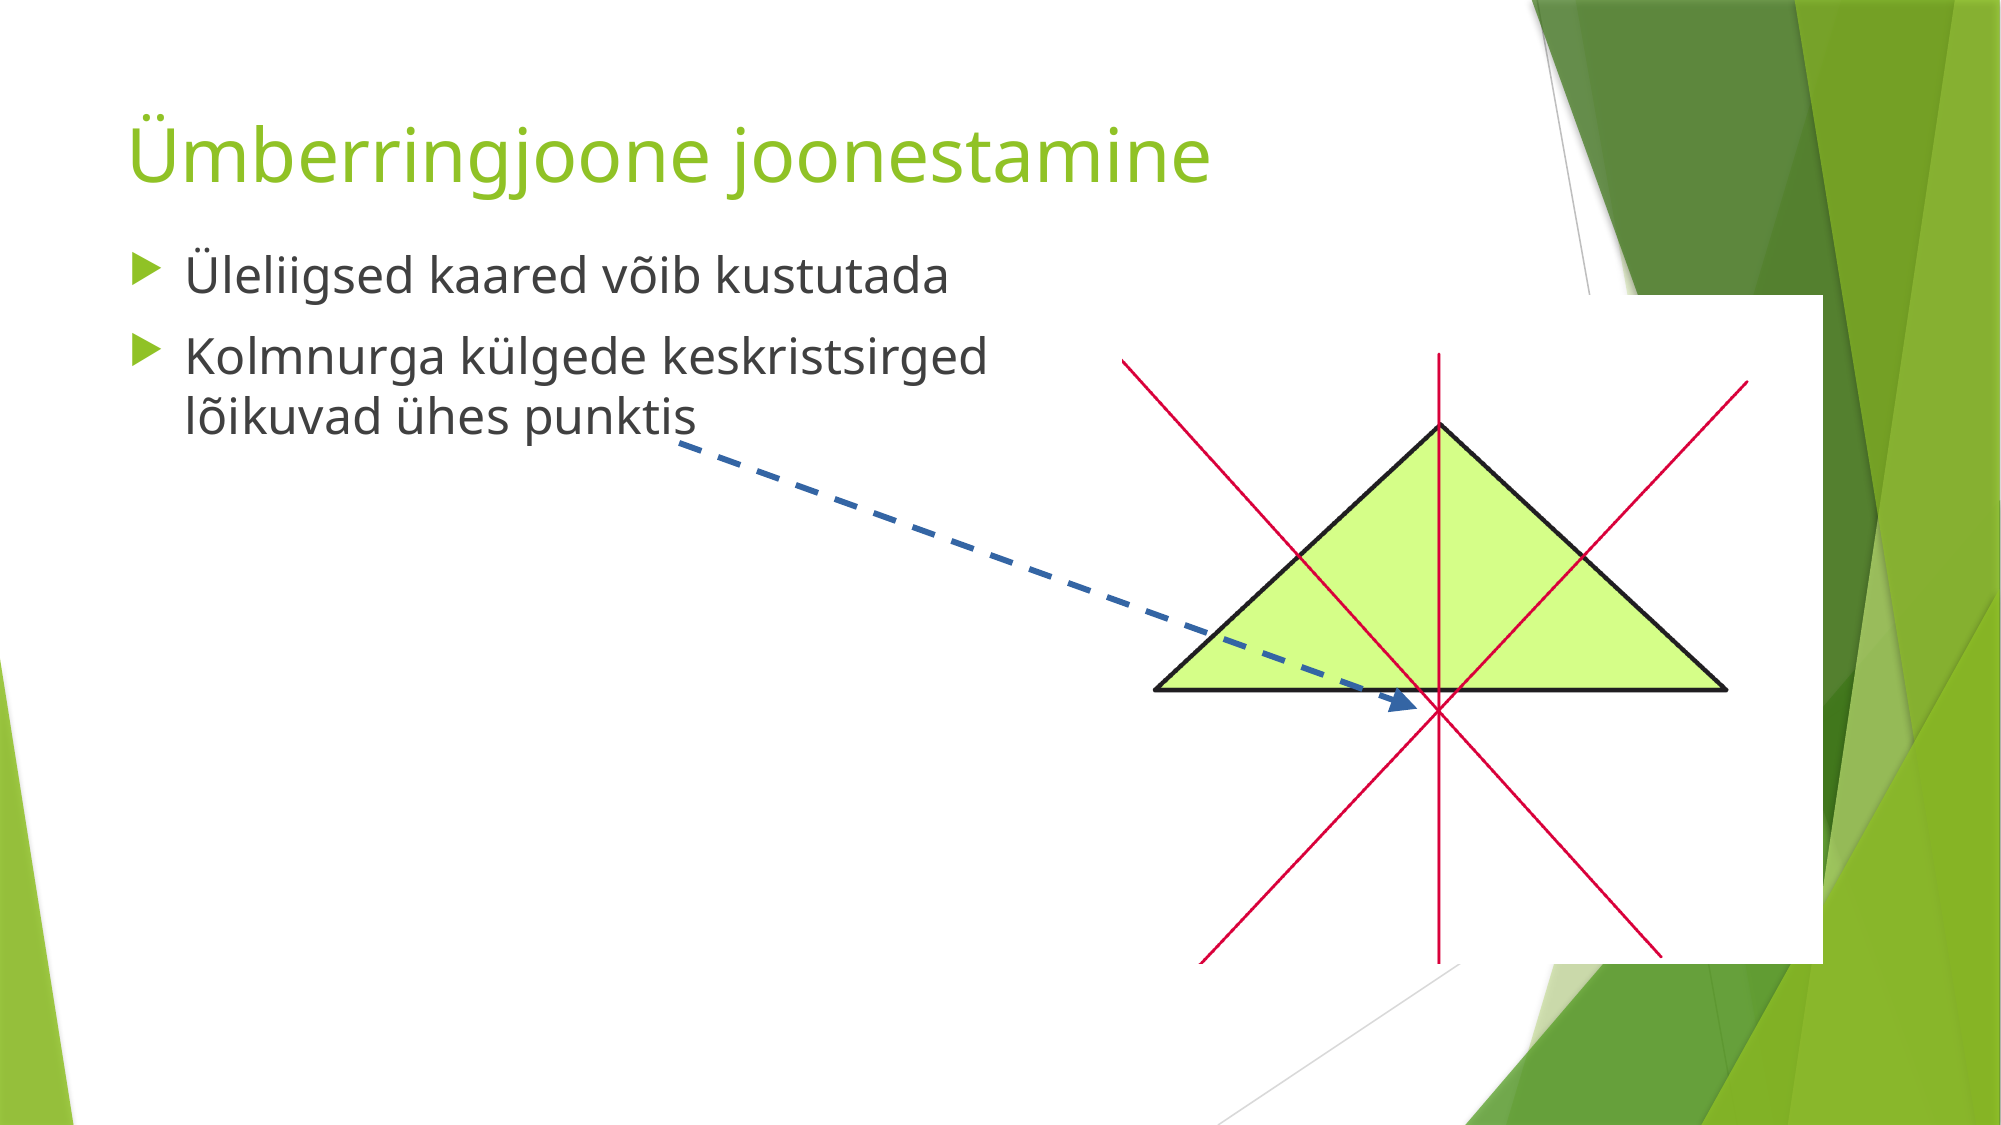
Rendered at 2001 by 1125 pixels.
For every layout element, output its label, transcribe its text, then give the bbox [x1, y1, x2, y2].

title Ümberringjoone joonestamine [111, 99, 1522, 317]
picture [1122, 295, 1823, 965]
list Üleliigsed kaared võib kustutada Kolmnurga külgede keskristsirged lõikuvad ühes punktis [113, 236, 1093, 1063]
